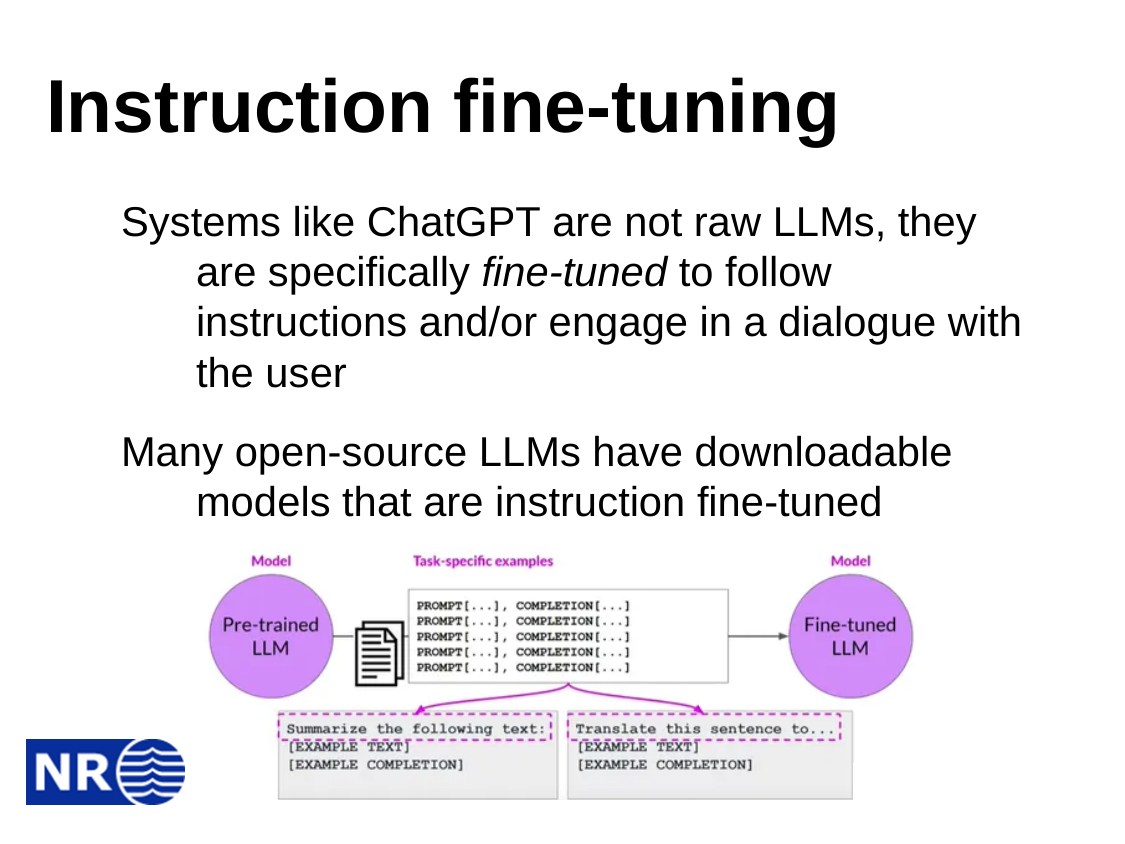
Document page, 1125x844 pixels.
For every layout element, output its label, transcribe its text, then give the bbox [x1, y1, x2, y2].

title Instruction fine-tuning [30, 32, 1095, 157]
picture [190, 527, 935, 801]
list Systems like ChatGPT are not raw LLMs, they are specifically fine-tuned to follow instructions and/or engage in a dialogue with the user Many open-source LLMs have downloadable models that are instruction fine-tuned [30, 187, 1040, 694]
text_box [190, 757, 1028, 823]
